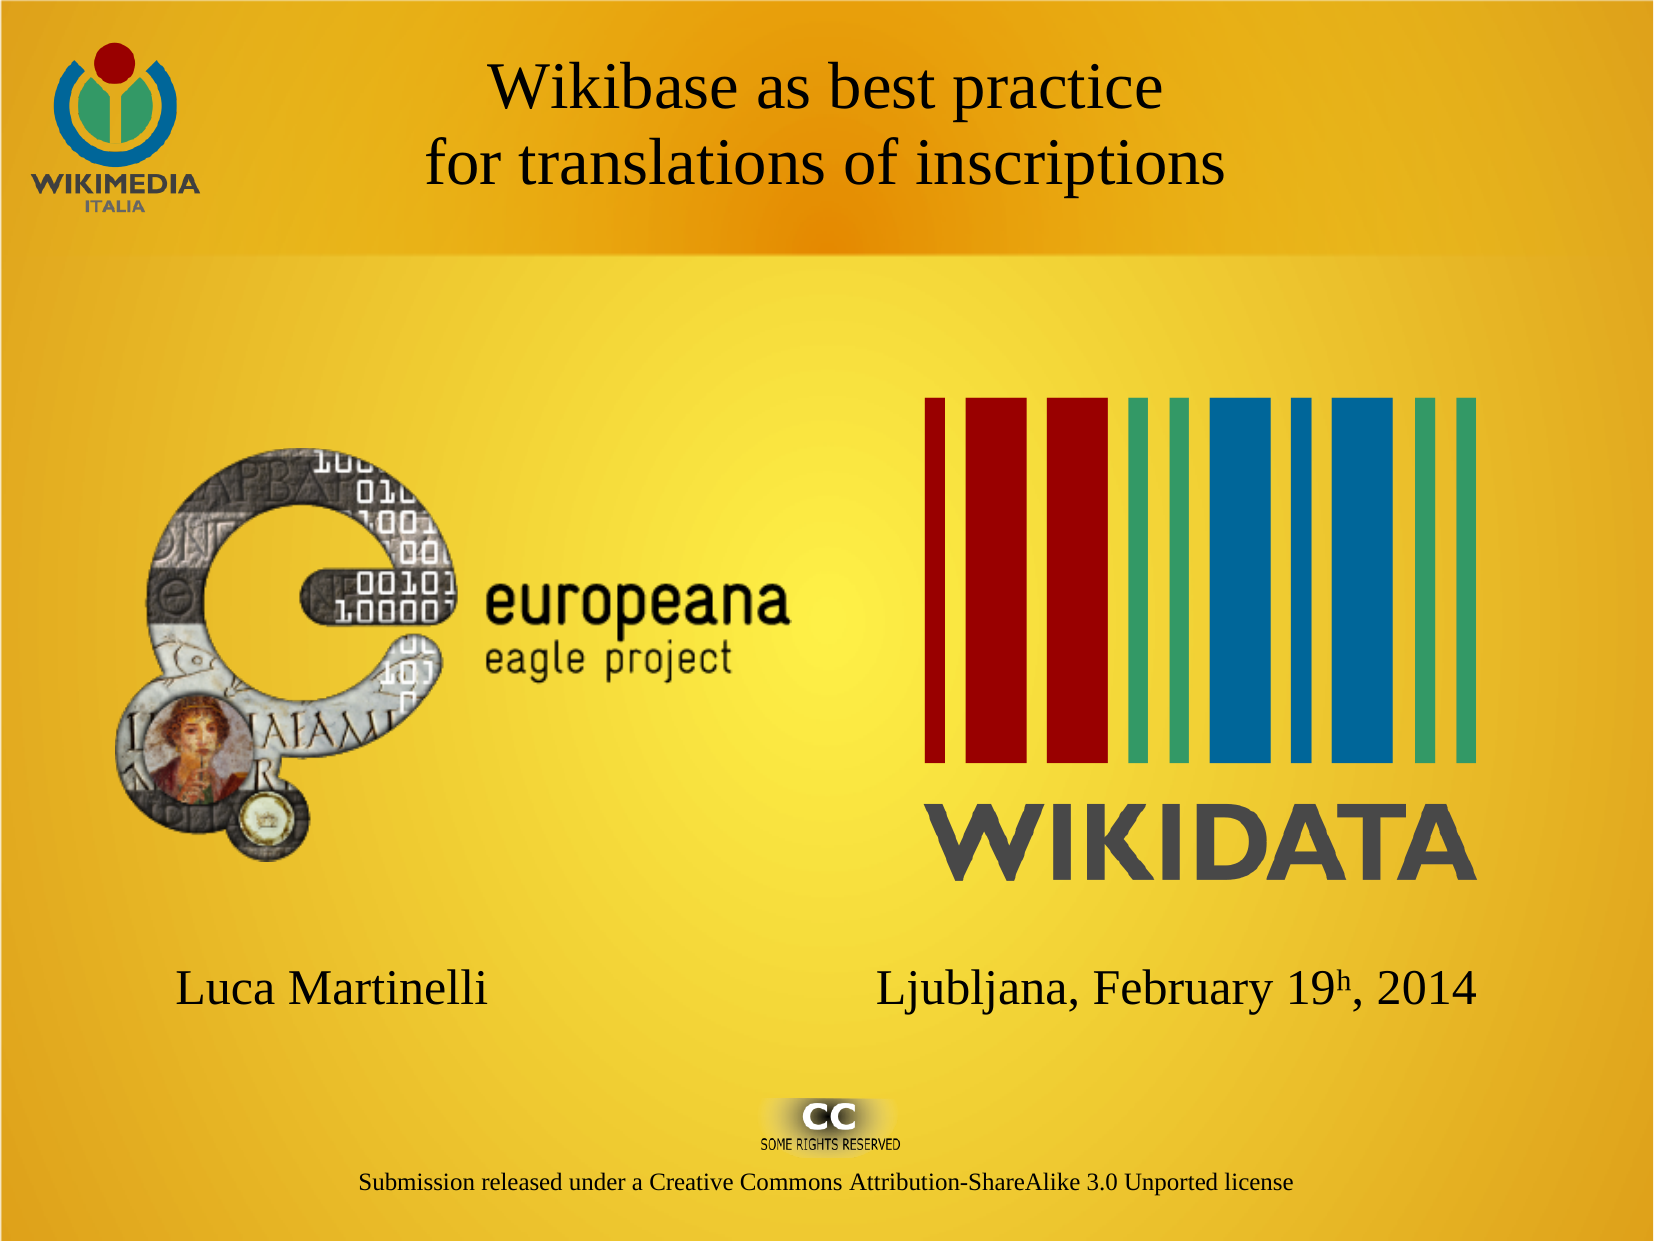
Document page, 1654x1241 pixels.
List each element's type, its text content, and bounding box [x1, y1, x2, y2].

picture [0, 0, 1654, 1241]
text_box Wikibase as best practice for translations of inscriptions Luca Martinelli Ljubljana, February 19ʰ, 2014 Submission released under a Creative Commons Attribution-ShareAlike 3.0 Unported license [82, 23, 1571, 1217]
